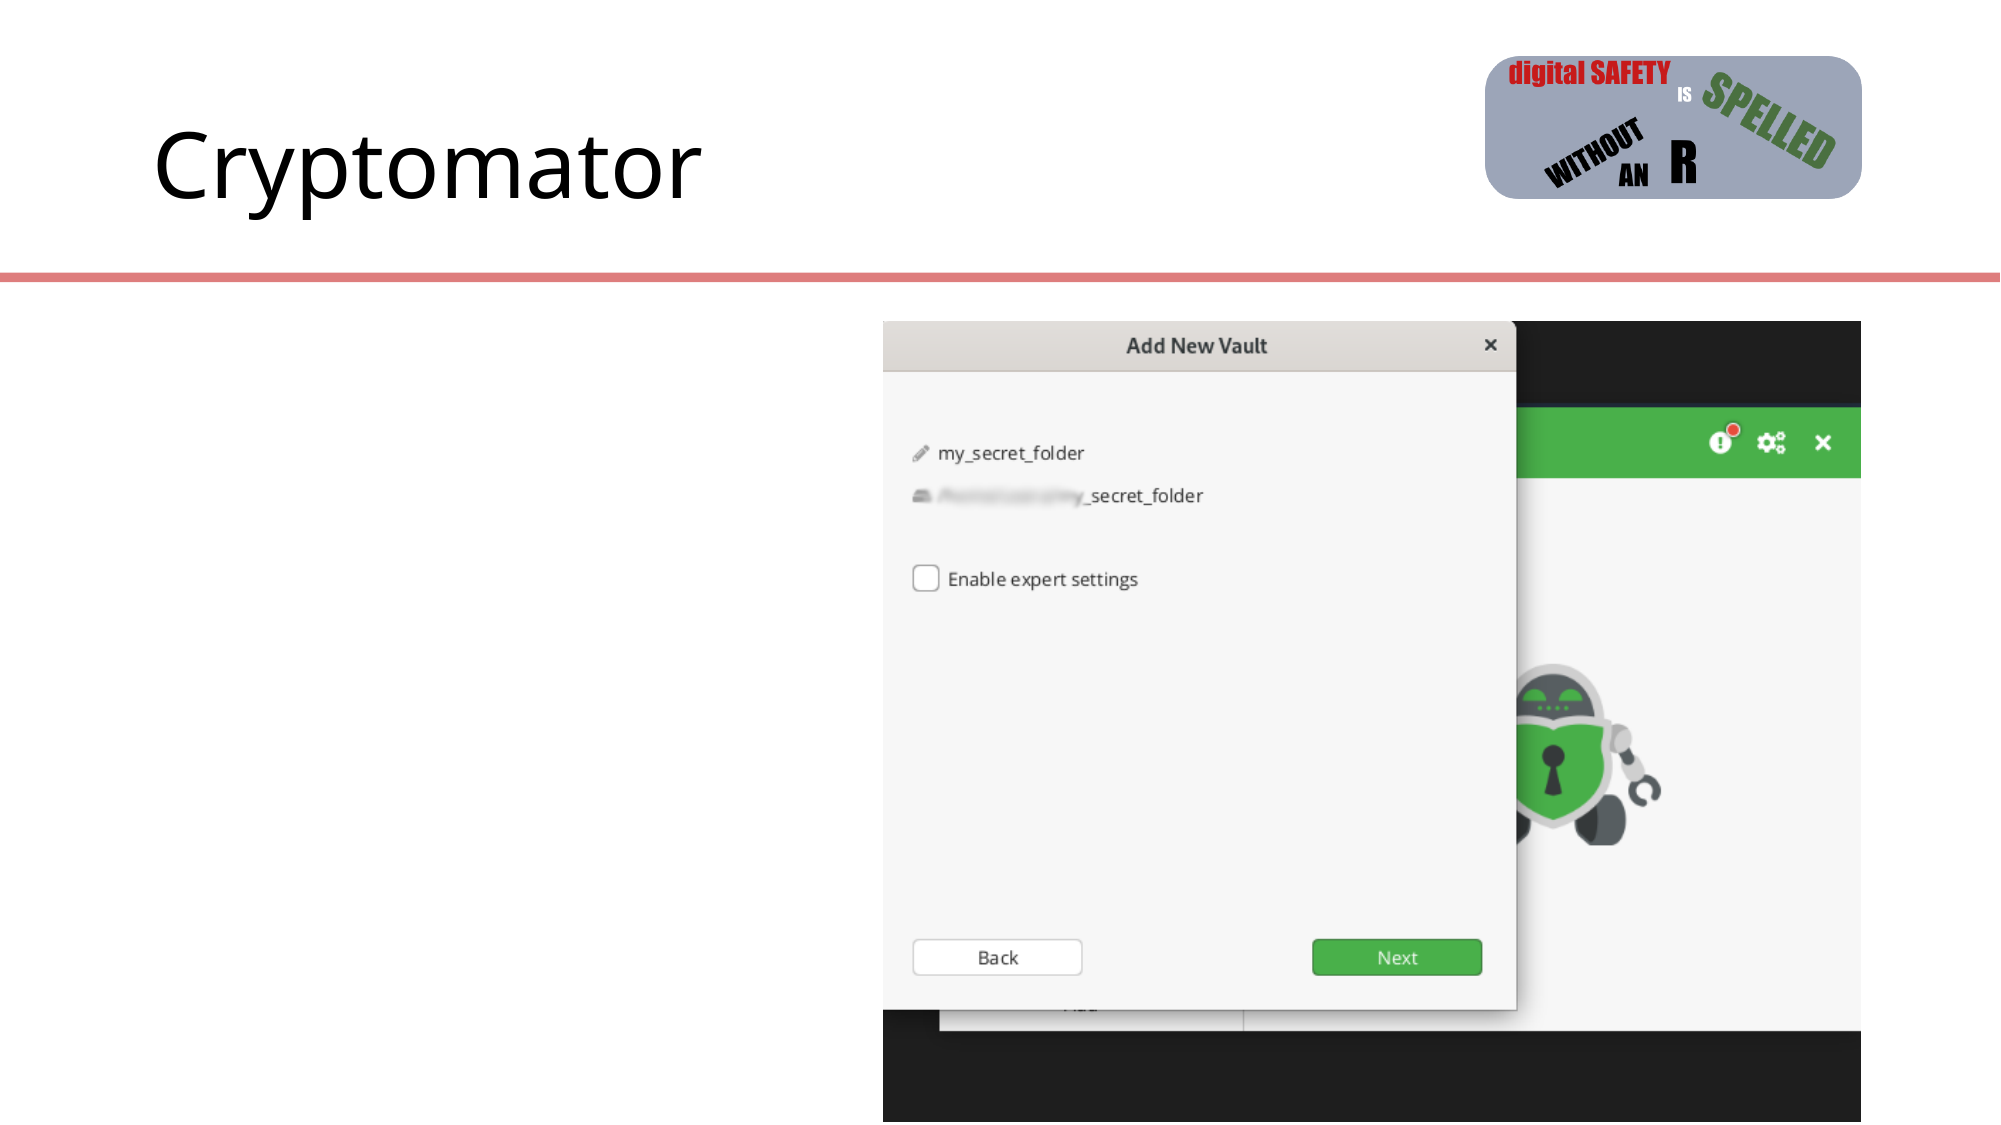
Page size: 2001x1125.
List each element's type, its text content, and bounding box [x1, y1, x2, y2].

title Cryptomator [137, 59, 1863, 278]
picture [883, 321, 1861, 1123]
